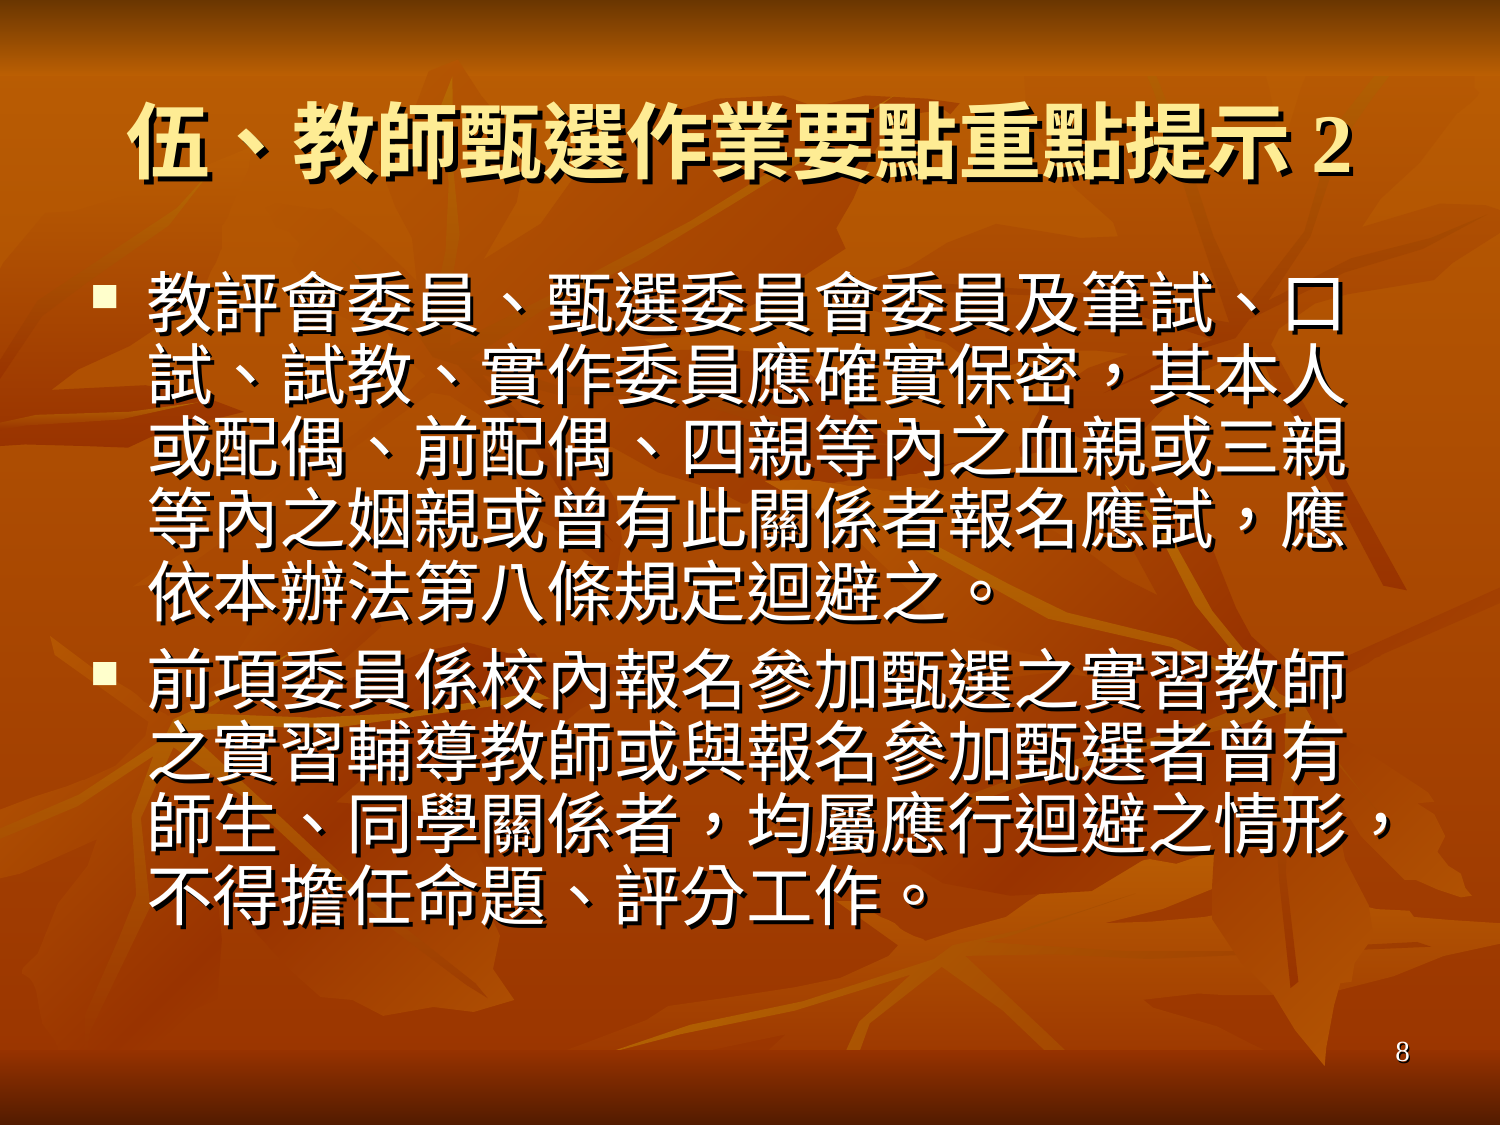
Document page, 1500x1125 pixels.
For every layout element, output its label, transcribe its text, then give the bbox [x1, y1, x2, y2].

list 教評會委員、甄選委員會委員及筆試、口試、試教、實作委員應確實保密，其本人或配偶、前配偶、四親等內之血親或三親等內之姻親或曾有此關係者報名應試，應依本辦法第八條規定迴避之。 前項委員係校內報名參加甄選之實習教師之實習輔導教師或與報名參加甄選者曾有師生、同學關係者，均屬應行迴避之情形，不得擔任命題、評分工作。 [75, 262, 1426, 1006]
title 伍、教師甄選作業要點重點提示2 [75, 45, 1426, 234]
